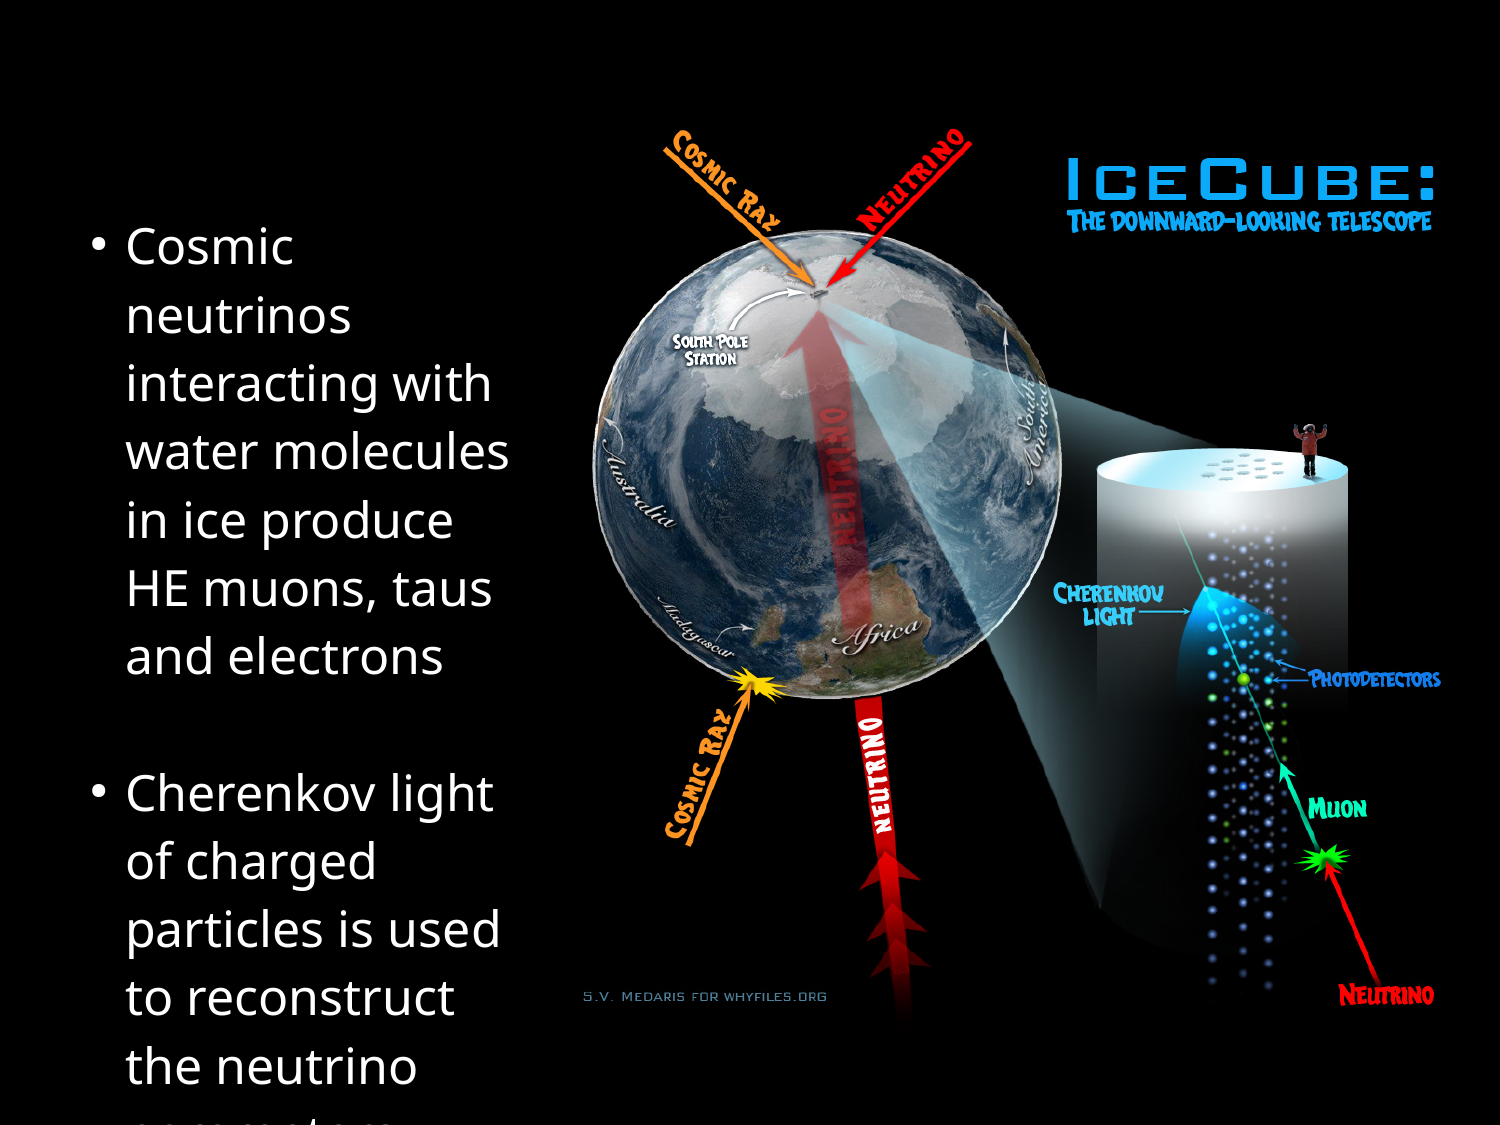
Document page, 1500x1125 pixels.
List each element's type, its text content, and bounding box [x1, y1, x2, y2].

text_box Cosmic neutrinos interacting with water molecules in ice produce HE muons, taus and electrons Cherenkov light of charged particles is used to reconstruct the neutrino parameters [75, 204, 535, 999]
picture [545, 115, 1476, 1046]
